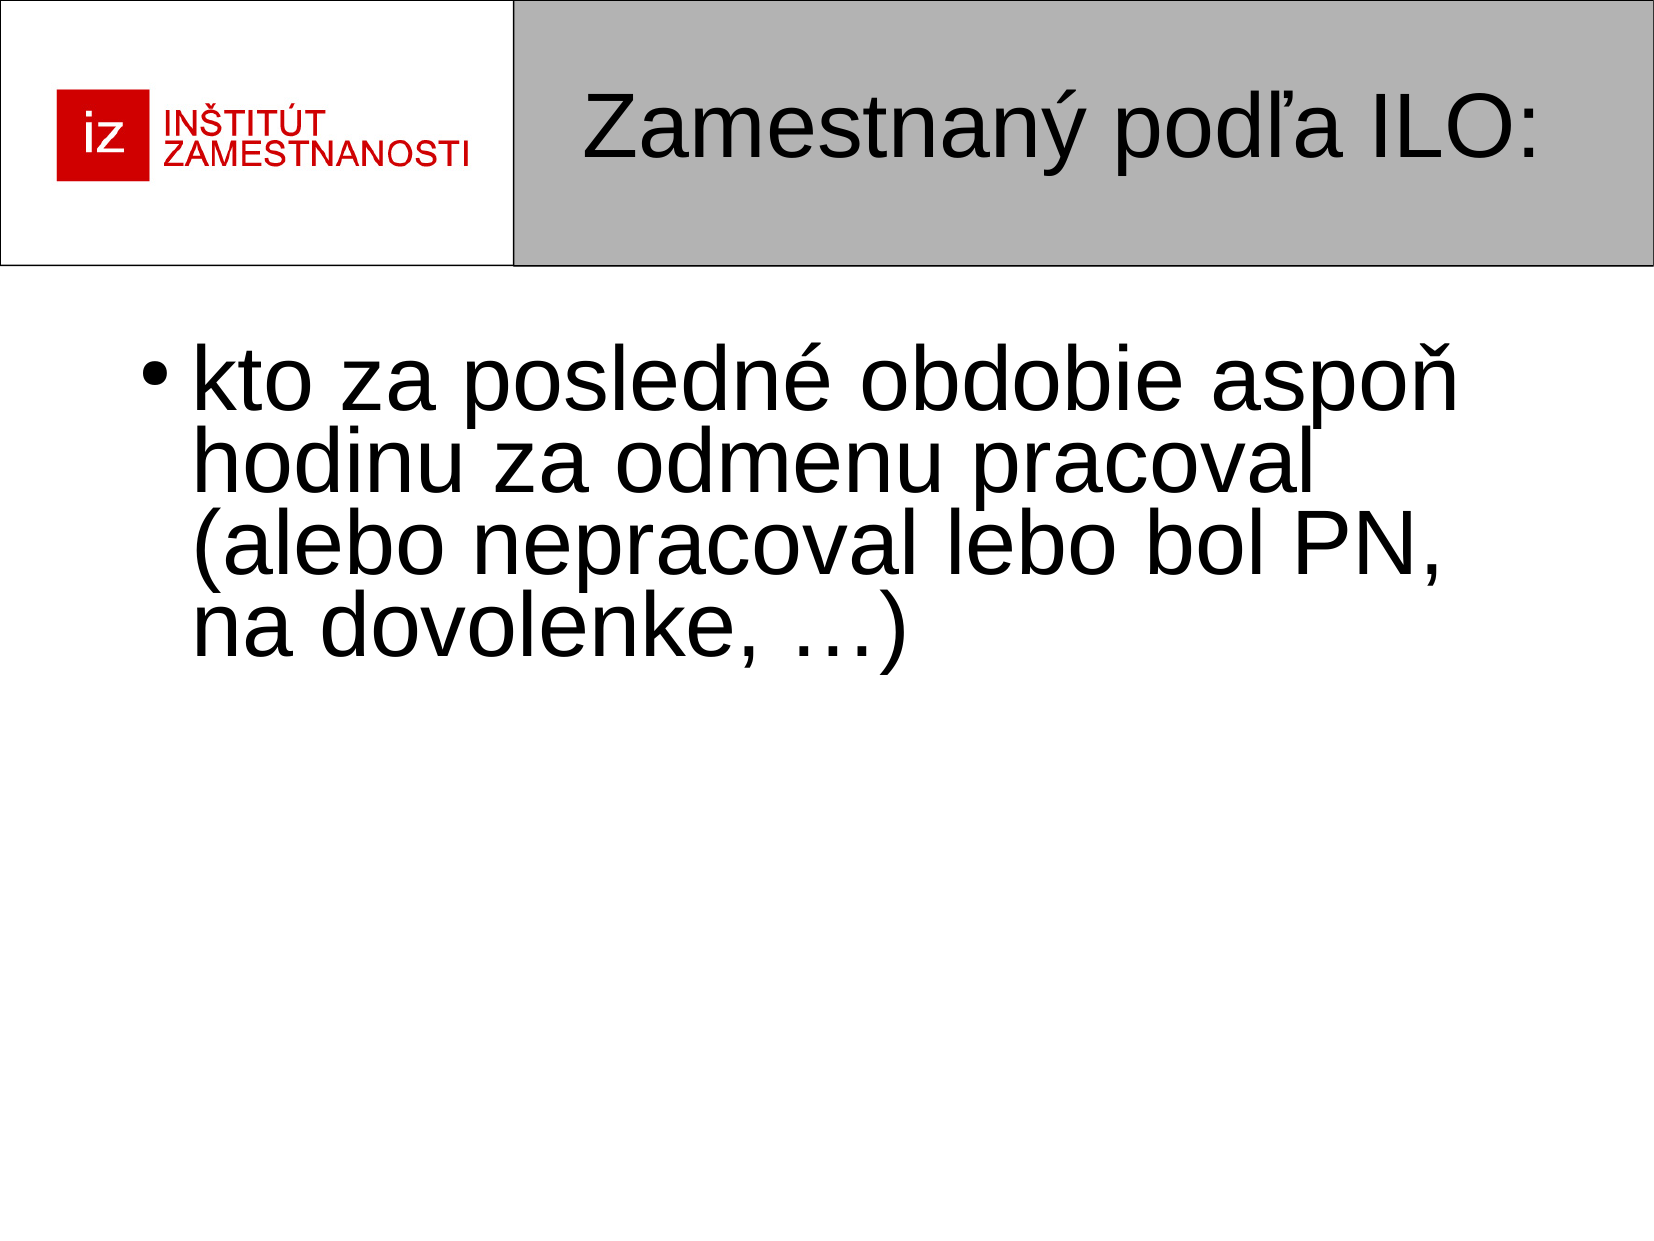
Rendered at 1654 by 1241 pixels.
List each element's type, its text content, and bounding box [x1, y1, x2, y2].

title Zamestnaný podľa ILO: [561, 37, 1565, 229]
picture [5, 8, 512, 257]
list kto za posledné obdobie aspoň hodinu za odmenu pracoval (alebo nepracoval lebo bol PN, na dovolenke, …) [121, 344, 1533, 1112]
